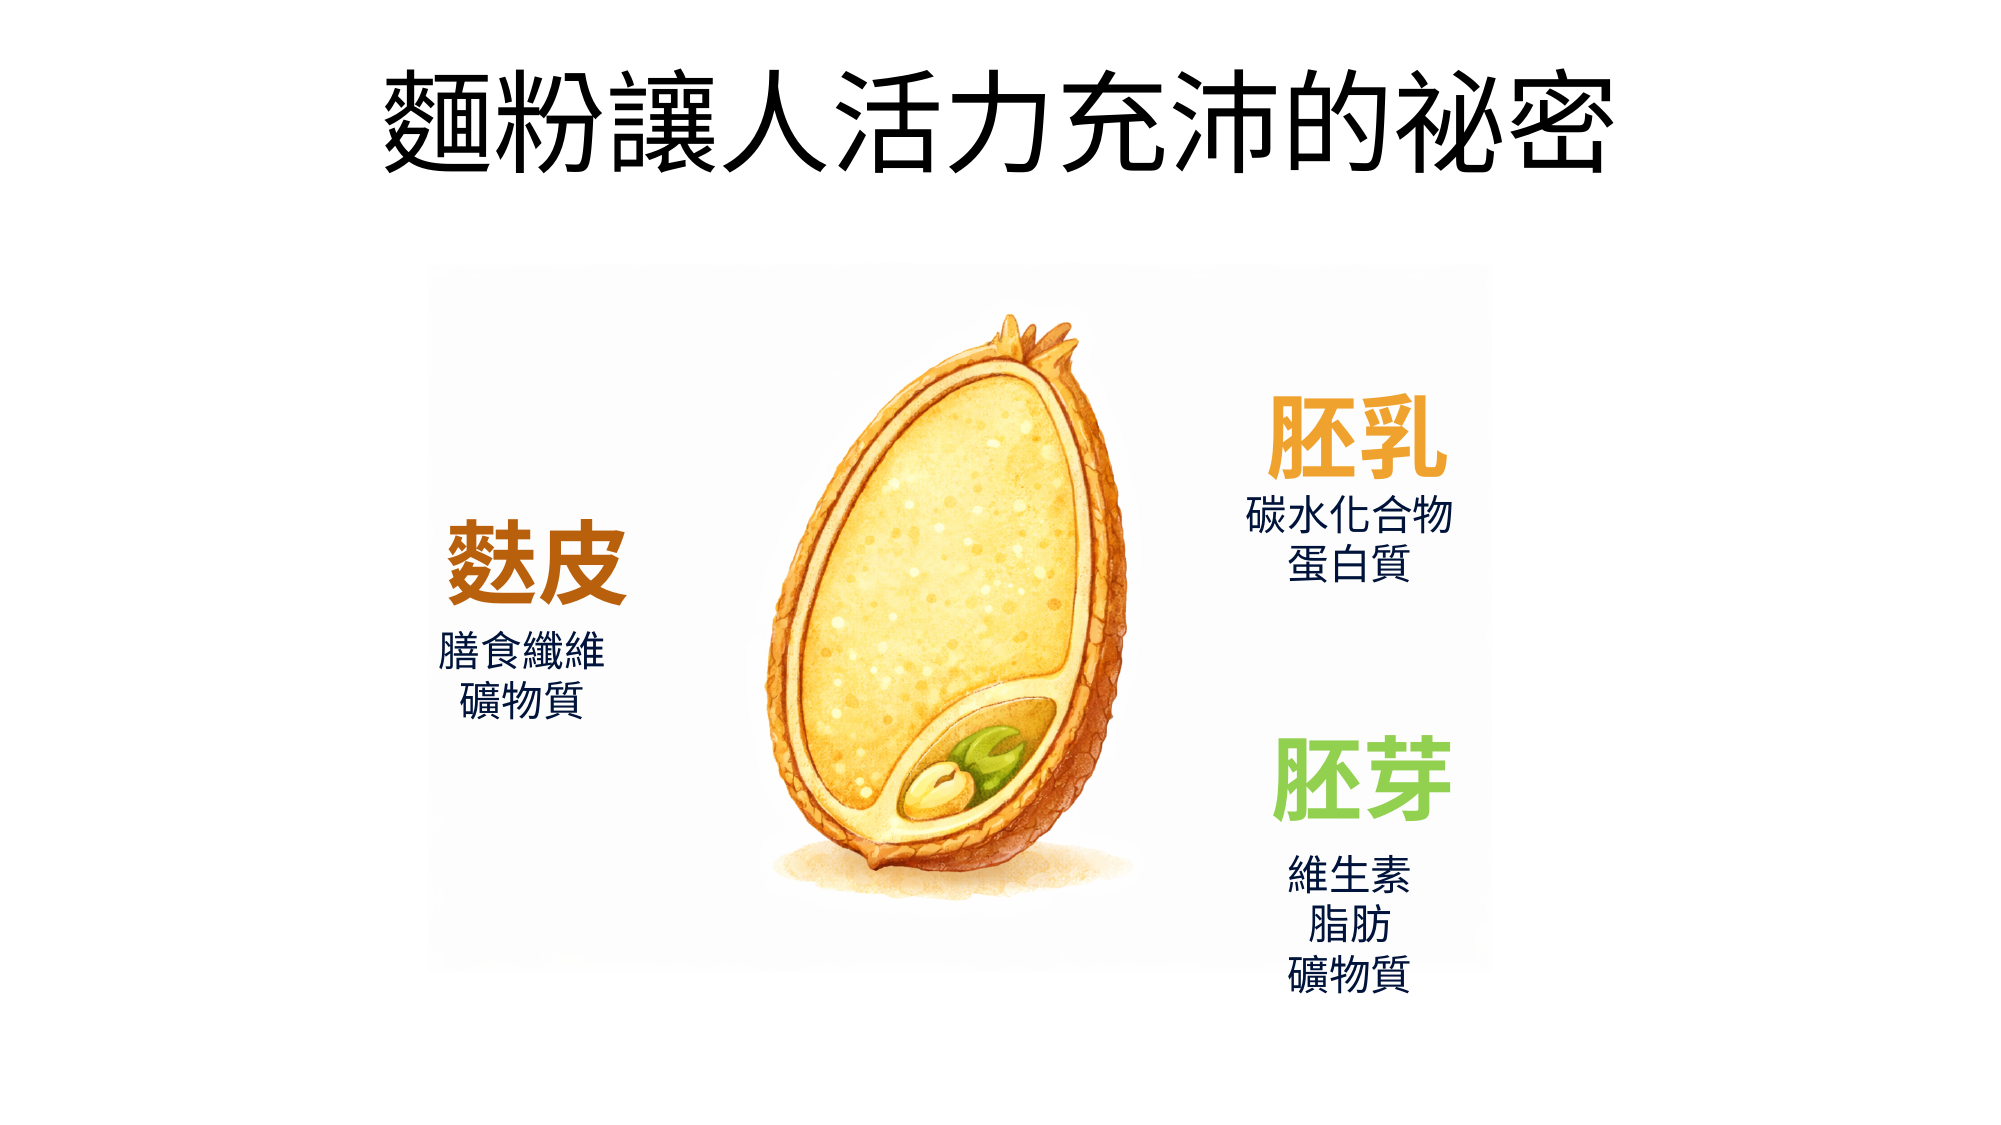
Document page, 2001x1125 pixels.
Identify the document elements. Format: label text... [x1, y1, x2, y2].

title 麵粉讓人活力充沛的祕密 [137, 59, 1863, 278]
text_box 維生素 脂肪 礦物質 [1101, 840, 1599, 1008]
picture [428, 263, 1492, 972]
text_box 碳水化合物 蛋白質 [1101, 480, 1599, 597]
text_box 胚乳 [1141, 372, 1575, 480]
text_box 麩皮 [321, 498, 755, 617]
text_box 胚芽 [1146, 714, 1581, 840]
text_box 膳食纖維 礦物質 [273, 617, 771, 734]
